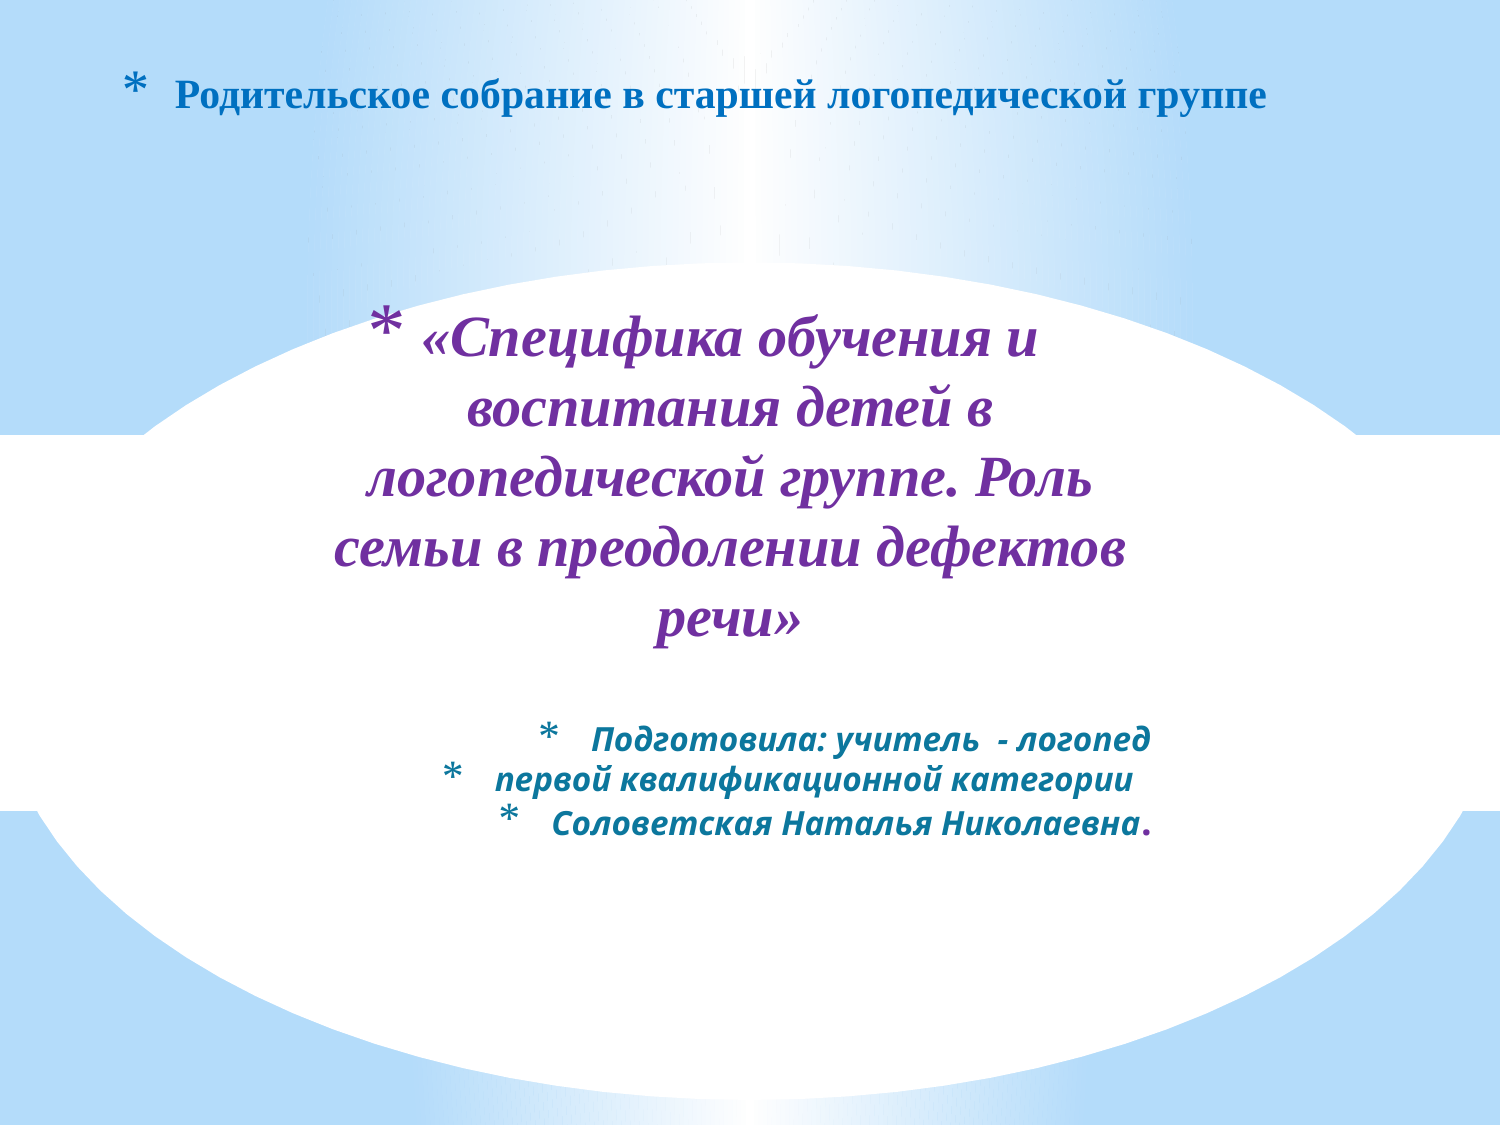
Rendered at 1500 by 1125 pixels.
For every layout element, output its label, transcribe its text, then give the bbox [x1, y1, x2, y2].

subtitle «Специфика обучения и воспитания детей в логопедической группе. Роль семьи в преодолении дефектов речи» Подготовила: учитель - логопед первой квалификационной категории Соловетская Наталья Николаевна. [241, 308, 1167, 974]
title Родительское собрание в старшей логопедической группе [106, 59, 1284, 308]
